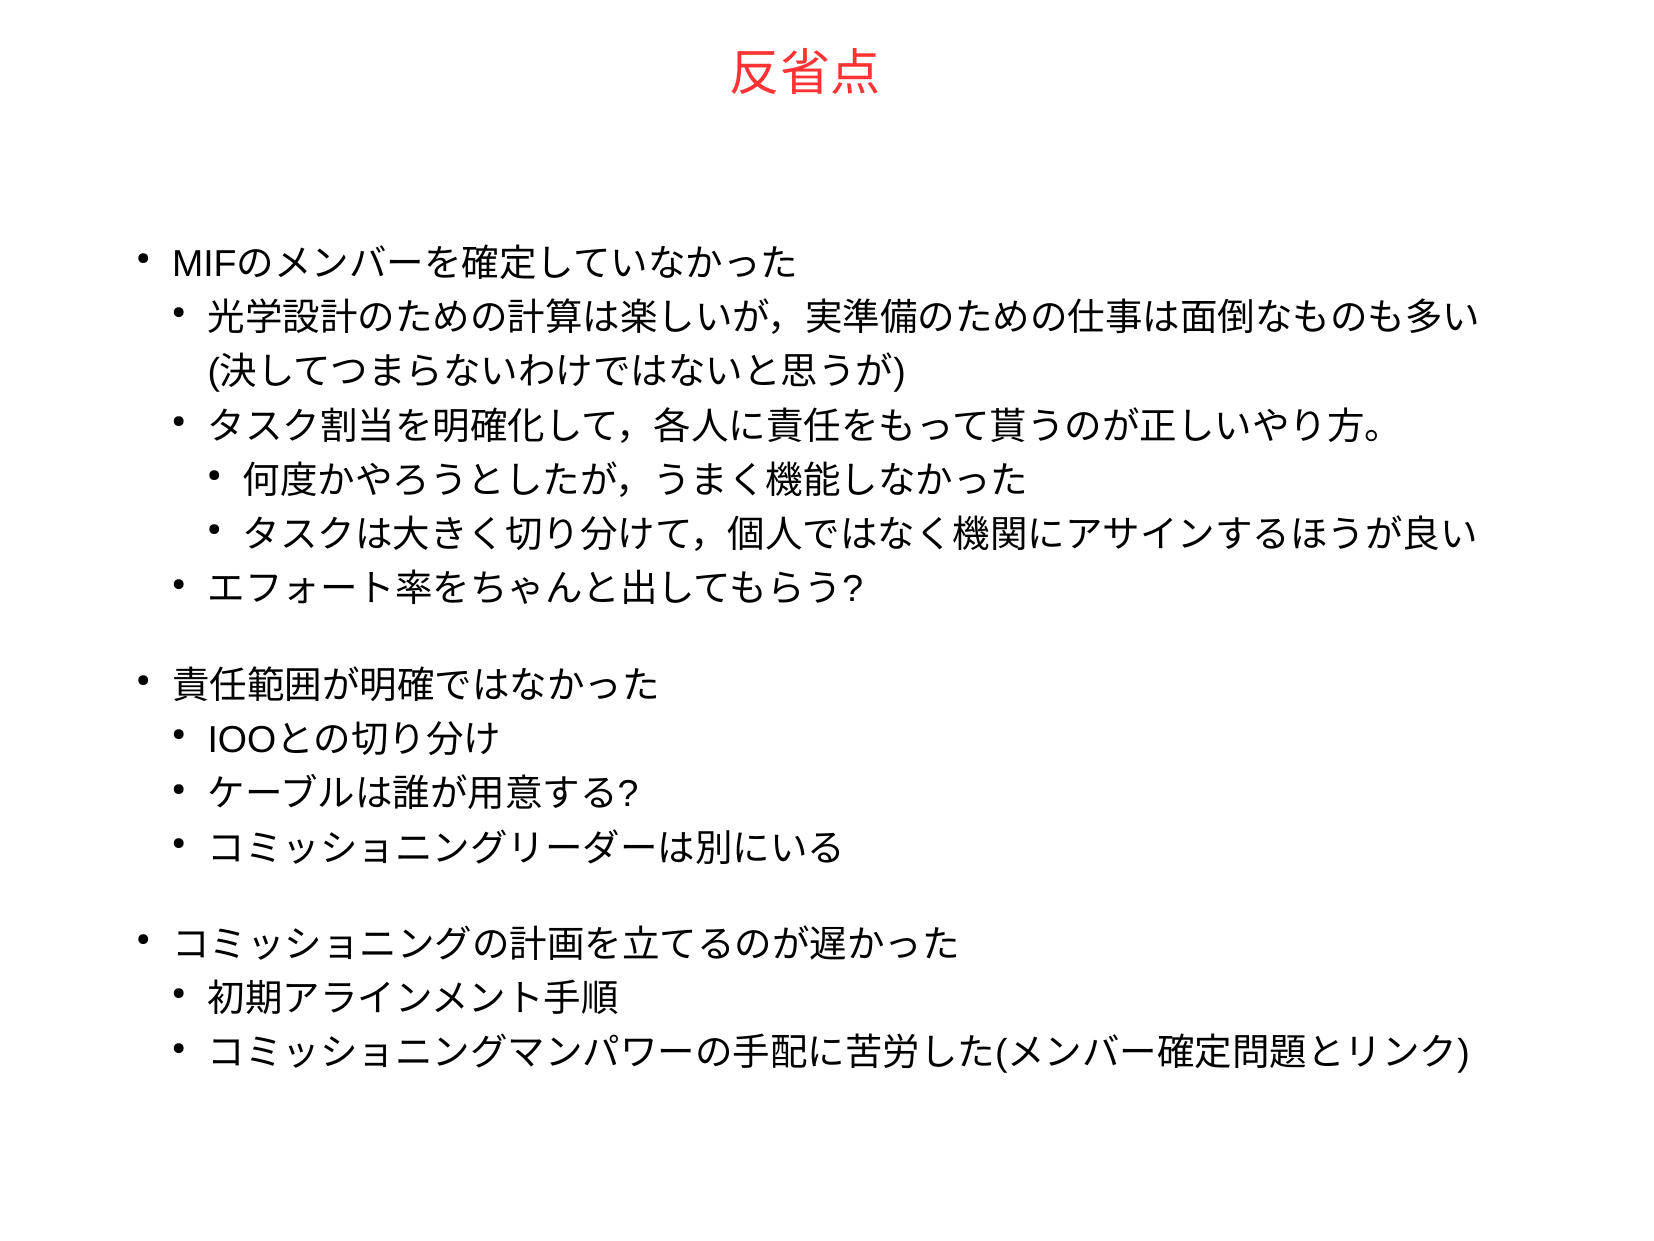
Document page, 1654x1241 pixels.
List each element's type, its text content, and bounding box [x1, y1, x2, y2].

text_box MIFのメンバーを確定していなかった 光学設計のための計算は楽しいが，実準備のための仕事は面倒なものも多い (決してつまらないわけではないと思うが) タスク割当を明確化して，各人に責任をもって貰うのが正しいやり方。 何度かやろうとしたが，うまく機能しなかった タスクは大きく切り分けて，個人ではなく機関にアサインするほうが良い エフォート率をちゃんと出してもらう? 責任範囲が明確ではなかった IOOとの切り分け ケーブルは誰が用意する? コミッショニングリーダーは別にいる コミッショニングの計画を立てるのが遅かった 初期アラインメント手順 コミッショニングマンパワーの手配に苦労した(メンバー確定問題とリンク) [121, 225, 1498, 976]
text_box 反省点 [715, 24, 895, 102]
